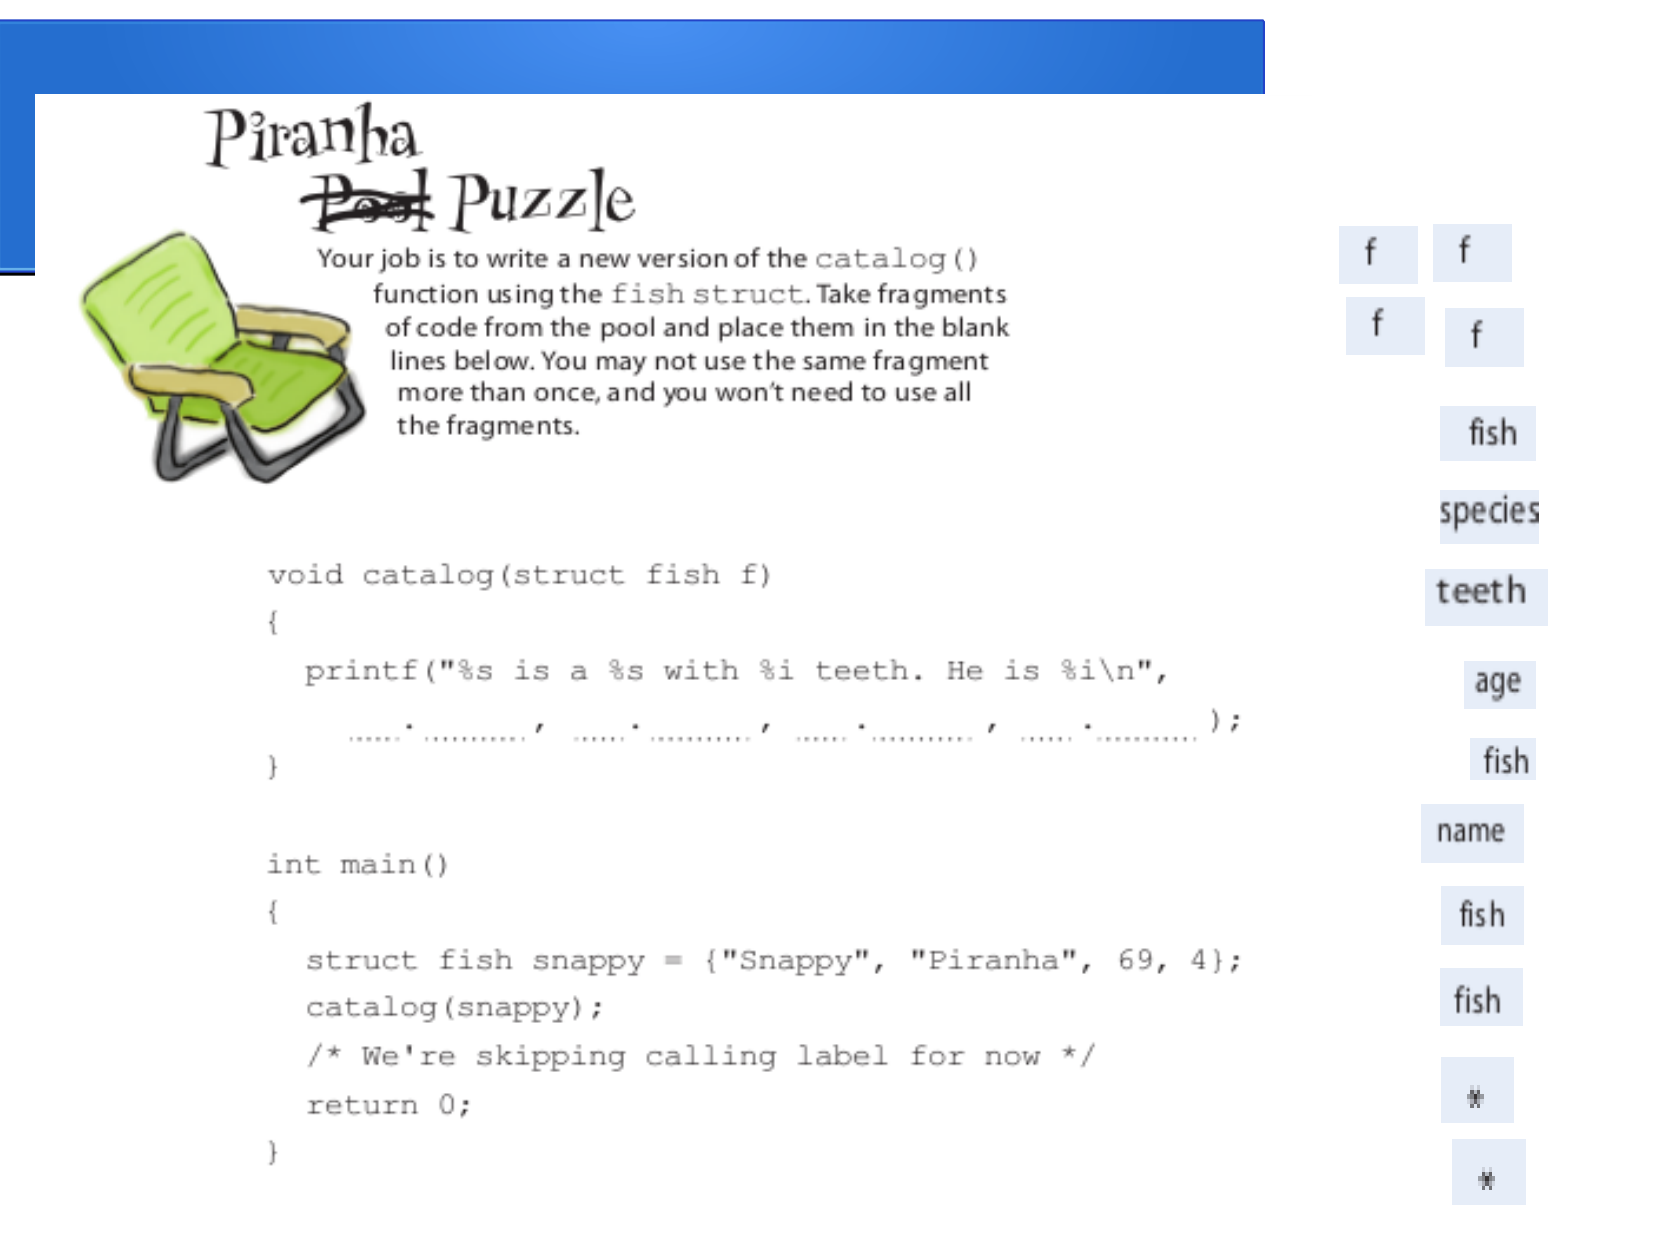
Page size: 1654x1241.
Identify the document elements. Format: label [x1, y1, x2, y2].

picture [1433, 224, 1512, 282]
picture [1339, 226, 1418, 284]
picture [35, 94, 1312, 1170]
picture [1421, 804, 1524, 863]
picture [1440, 968, 1523, 1026]
picture [1464, 661, 1536, 709]
picture [1470, 738, 1536, 780]
picture [1441, 1057, 1514, 1123]
picture [1425, 569, 1548, 626]
picture [1346, 297, 1425, 355]
picture [1452, 1139, 1526, 1205]
picture [1445, 308, 1524, 367]
picture [1440, 406, 1536, 461]
picture [1440, 490, 1539, 544]
picture [1441, 886, 1524, 945]
